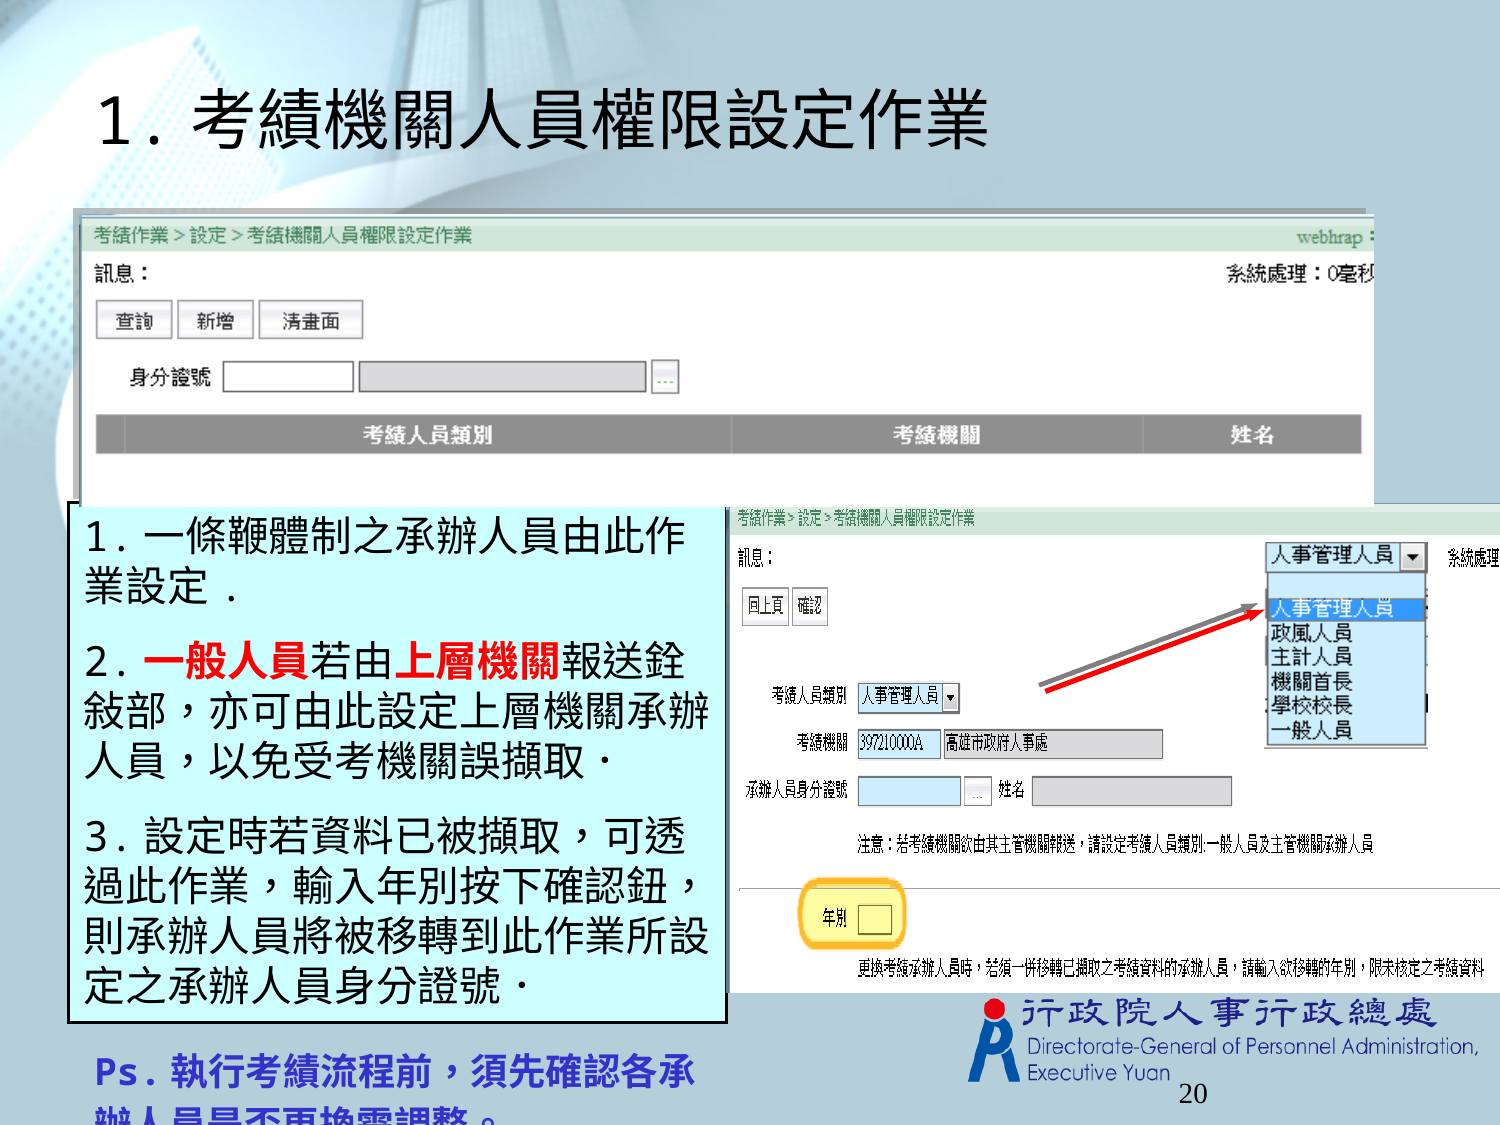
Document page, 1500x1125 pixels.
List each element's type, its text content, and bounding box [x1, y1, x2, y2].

picture [79, 214, 1500, 993]
text_box 1.一條鞭體制之承辦人員由此作業設定. 2.一般人員若由上層機關報送銓敍部，亦可由此設定上層機關承辦人員，以免受考機關誤擷取． 3.設定時若資料已被擷取，可透過此作業，輸入年別按下確認鈕，則承辦人員將被移轉到此作業所設定之承辦人員身分證號． [68, 502, 727, 1023]
text_box 1.考績機關人員權限設定作業 [79, 62, 1237, 174]
text_box [1163, 1066, 1477, 1125]
text_box Ps.執行考績流程前，須先確認各承辦人員是否更換需調整。 [79, 1031, 744, 1108]
